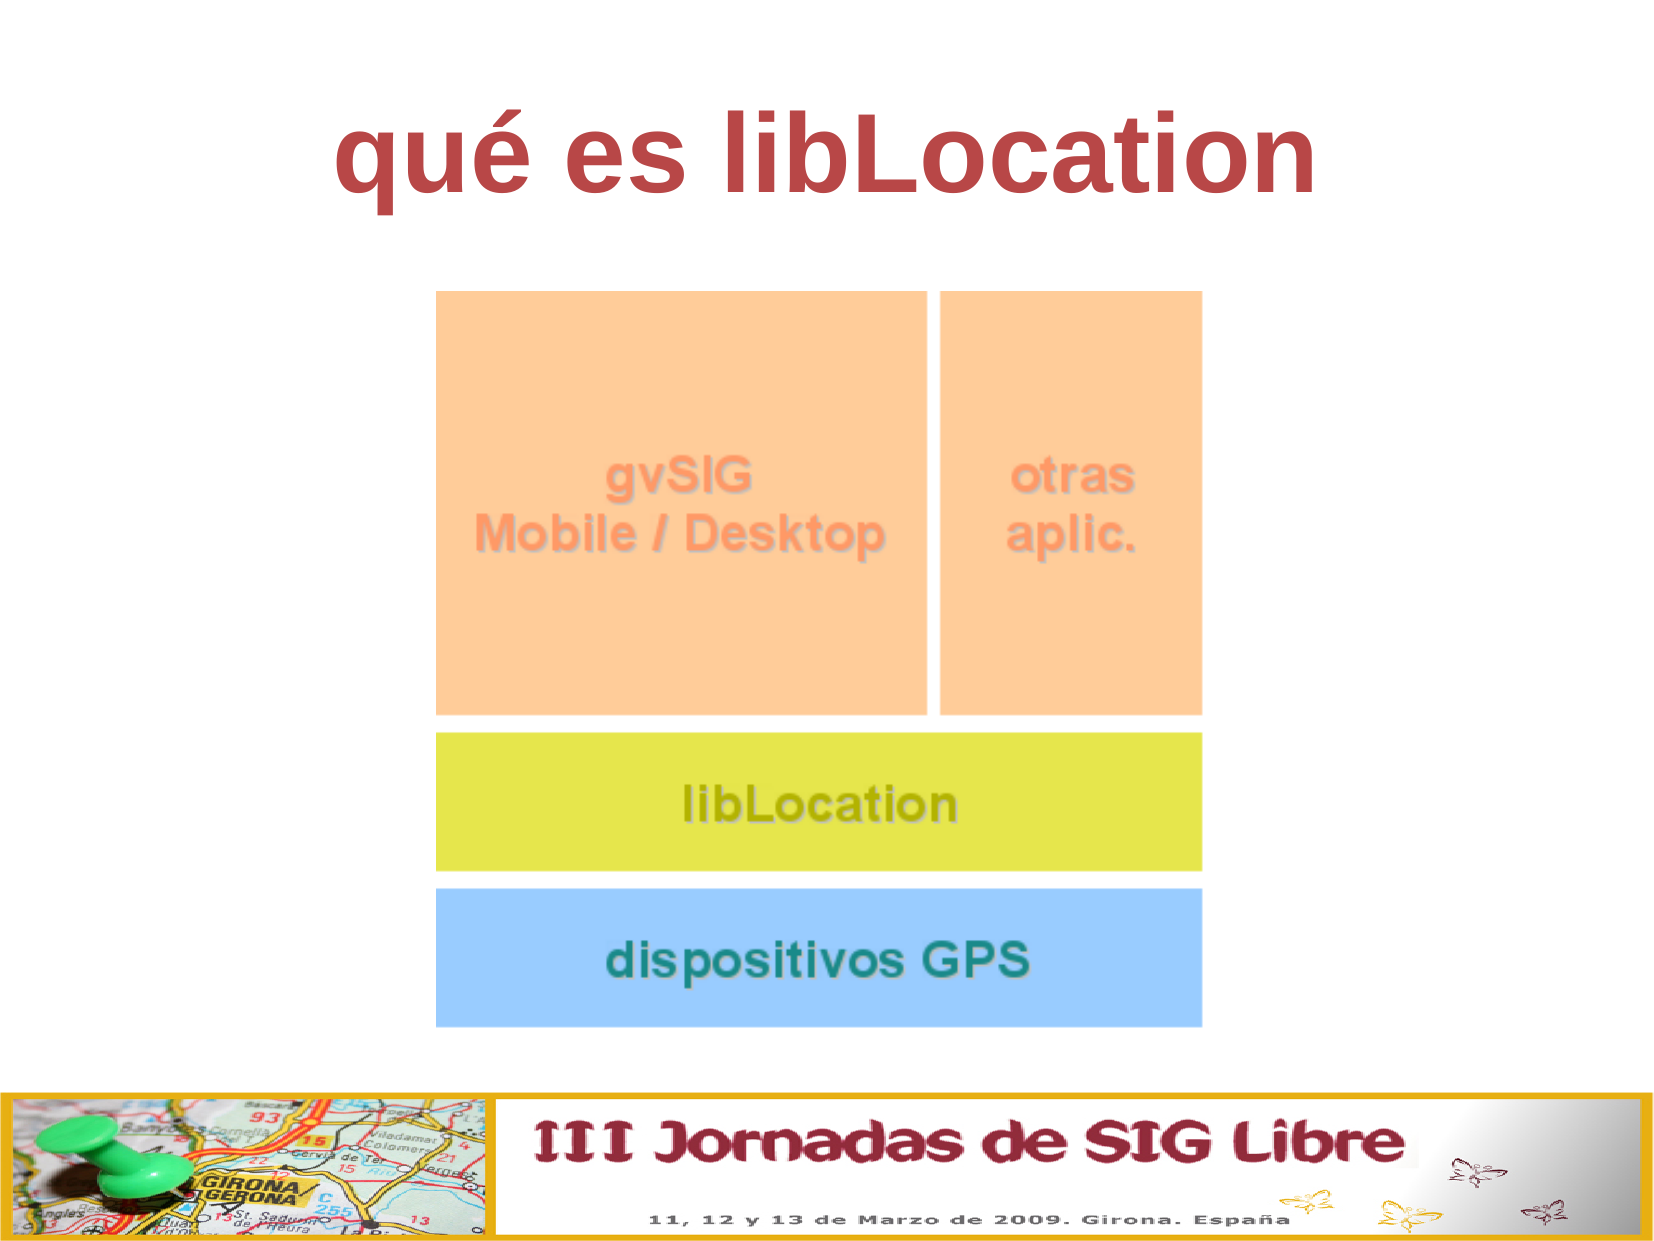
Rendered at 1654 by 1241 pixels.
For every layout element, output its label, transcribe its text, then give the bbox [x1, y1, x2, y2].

title qué es libLocation [82, 49, 1571, 257]
picture [436, 291, 1205, 1030]
picture [0, 1092, 1654, 1241]
